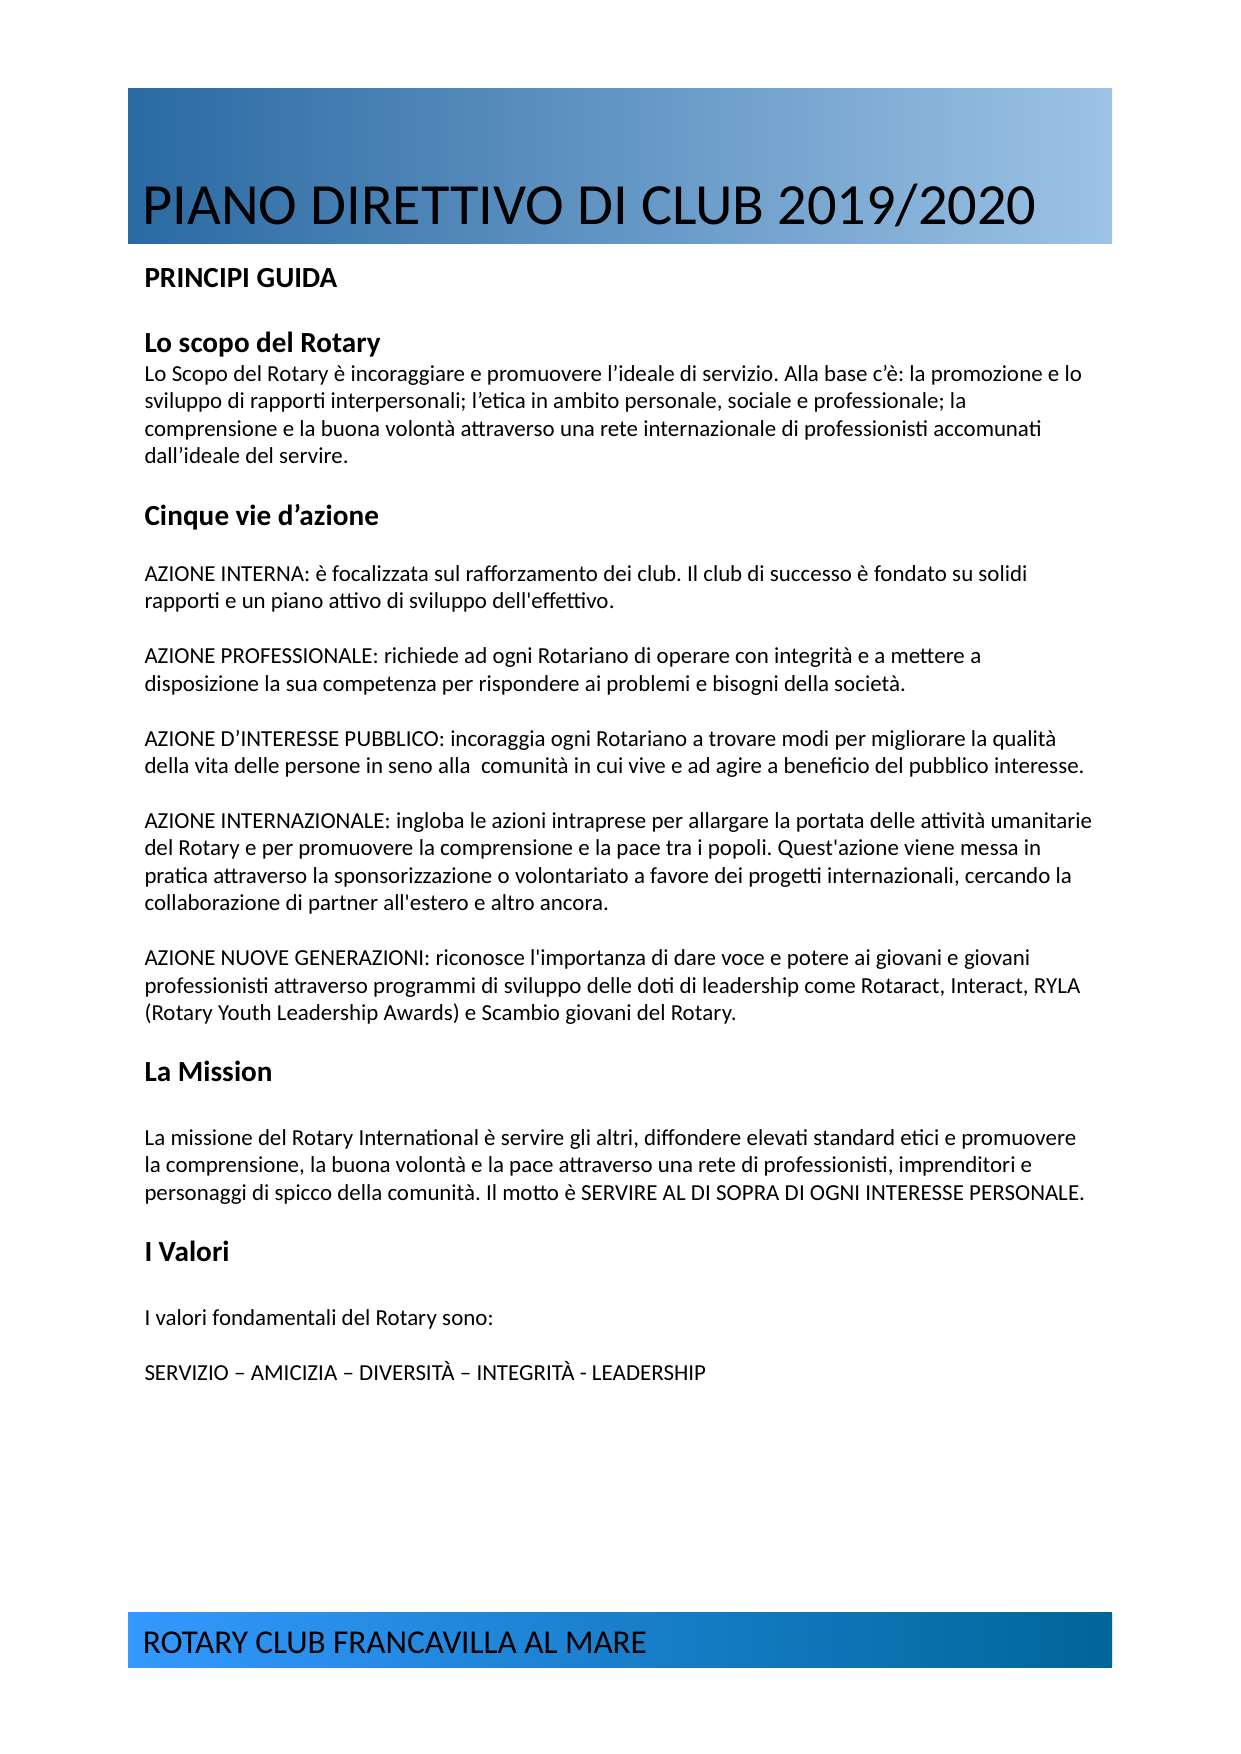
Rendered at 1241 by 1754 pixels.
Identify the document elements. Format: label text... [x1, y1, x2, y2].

text_box PIANO DIRETTIVO DI CLUB 2019/2020 [128, 88, 1113, 244]
text_box ROTARY CLUB FRANCAVILLA AL MARE [128, 1612, 1113, 1668]
text_box PRINCIPI GUIDA Lo scopo del Rotary Lo Scopo del Rotary è incoraggiare e promuovere l’ideale di servizio. Alla base c’è: la promozione e lo sviluppo di rapporti interpersonali; l’etica in ambito personale, sociale e professionale; la comprensione e la buona volontà attraverso una rete internazionale di professionisti accomunati dall’ideale del servire. Cinque vie d’azione AZIONE INTERNA: è focalizzata sul rafforzamento dei club. Il club di successo è fondato su solidi rapporti e un piano attivo di sviluppo dell'effettivo. AZIONE PROFESSIONALE: richiede ad ogni Rotariano di operare con integrità e a mettere a disposizione la sua competenza per rispondere ai problemi e bisogni della società. AZIONE D’INTERESSE PUBBLICO: incoraggia ogni Rotariano a trovare modi per migliorare la qualità della vita delle persone in seno alla comunità in cui vive e ad agire a beneficio del pubblico interesse. AZIONE INTERNAZIONALE: ingloba le azioni intraprese per allargare la portata delle attività umanitarie del Rotary e per promuovere la comprensione e la pace tra i popoli. Quest'azione viene messa in pratica attraverso la sponsorizzazione o volontariato a favore dei progetti internazionali, cercando la collaborazione di partner all'estero e altro ancora. AZIONE NUOVE GENERAZIONI: riconosce l'importanza di dare voce e potere ai giovani e giovani professionisti attraverso programmi di sviluppo delle doti di leadership come Rotaract, Interact, RYLA (Rotary Youth Leadership Awards) e Scambio giovani del Rotary. La Mission La missione del Rotary International è servire gli altri, diffondere elevati standard etici e promuovere la comprensione, la buona volontà e la pace attraverso una rete di professionisti, imprenditori e personaggi di spicco della comunità. Il motto è SERVIRE AL DI SOPRA DI OGNI INTERESSE PERSONALE. I Valori I valori fondamentali del Rotary sono: SERVIZIO – AMICIZIA – DIVERSITÀ – INTEGRITÀ - LEADERSHIP [129, 251, 1114, 1393]
